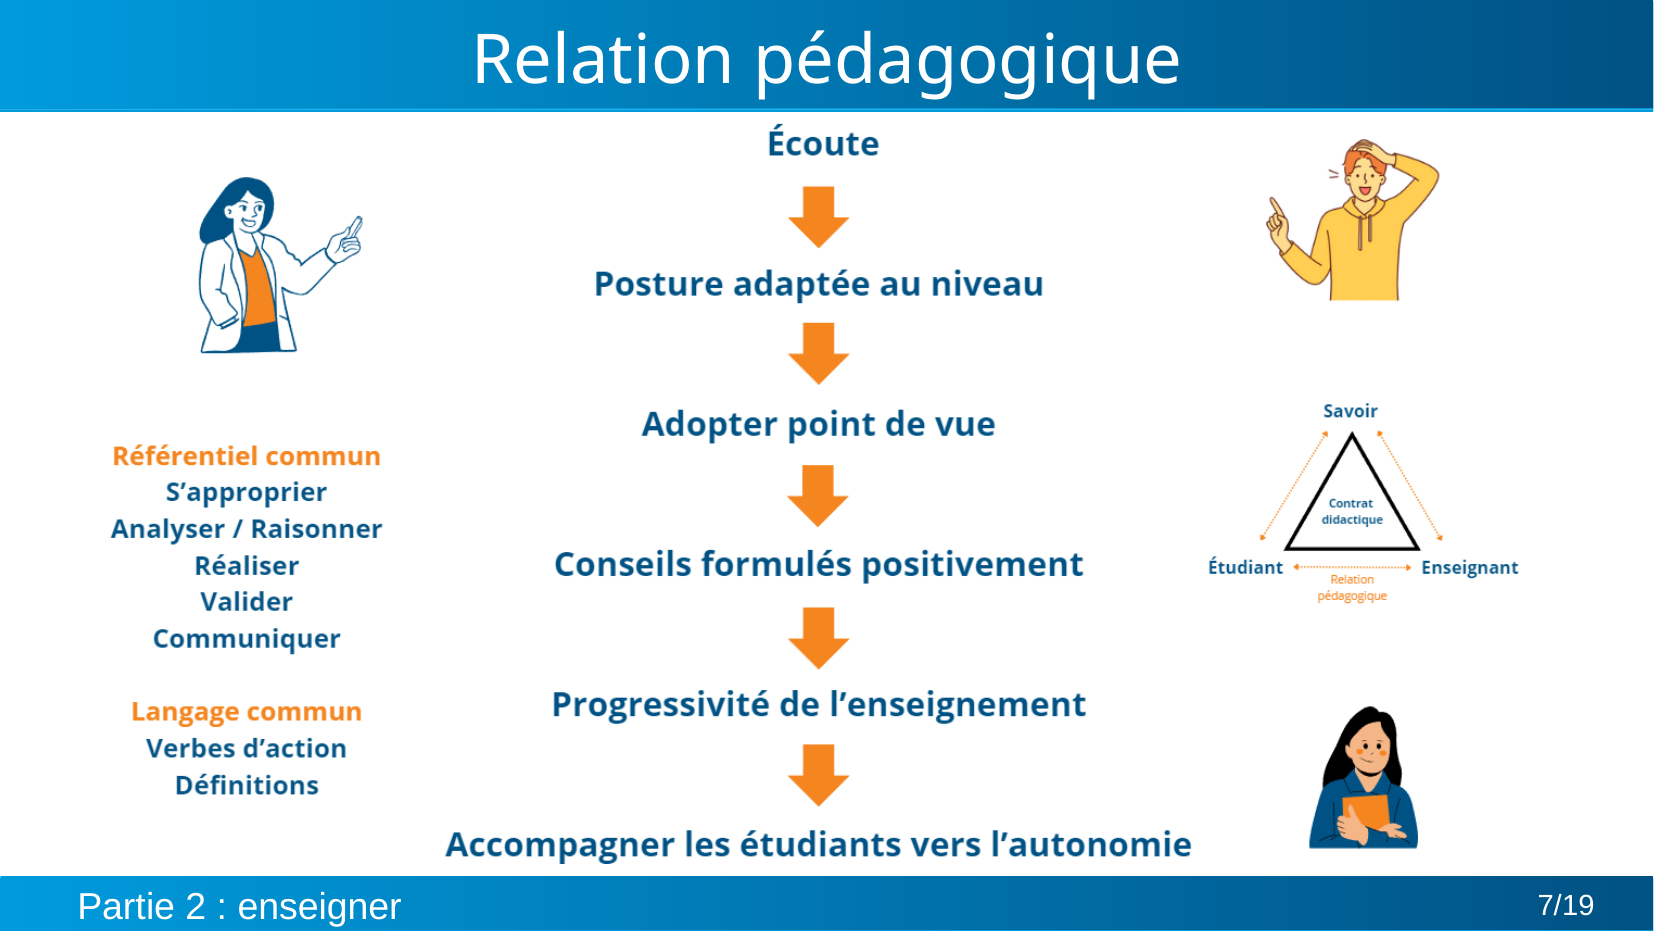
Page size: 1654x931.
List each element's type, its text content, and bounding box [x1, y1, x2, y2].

picture [99, 113, 1532, 864]
title Relation pédagogique [59, 17, 1595, 97]
text_box Partie 2 : enseigner [62, 878, 417, 931]
